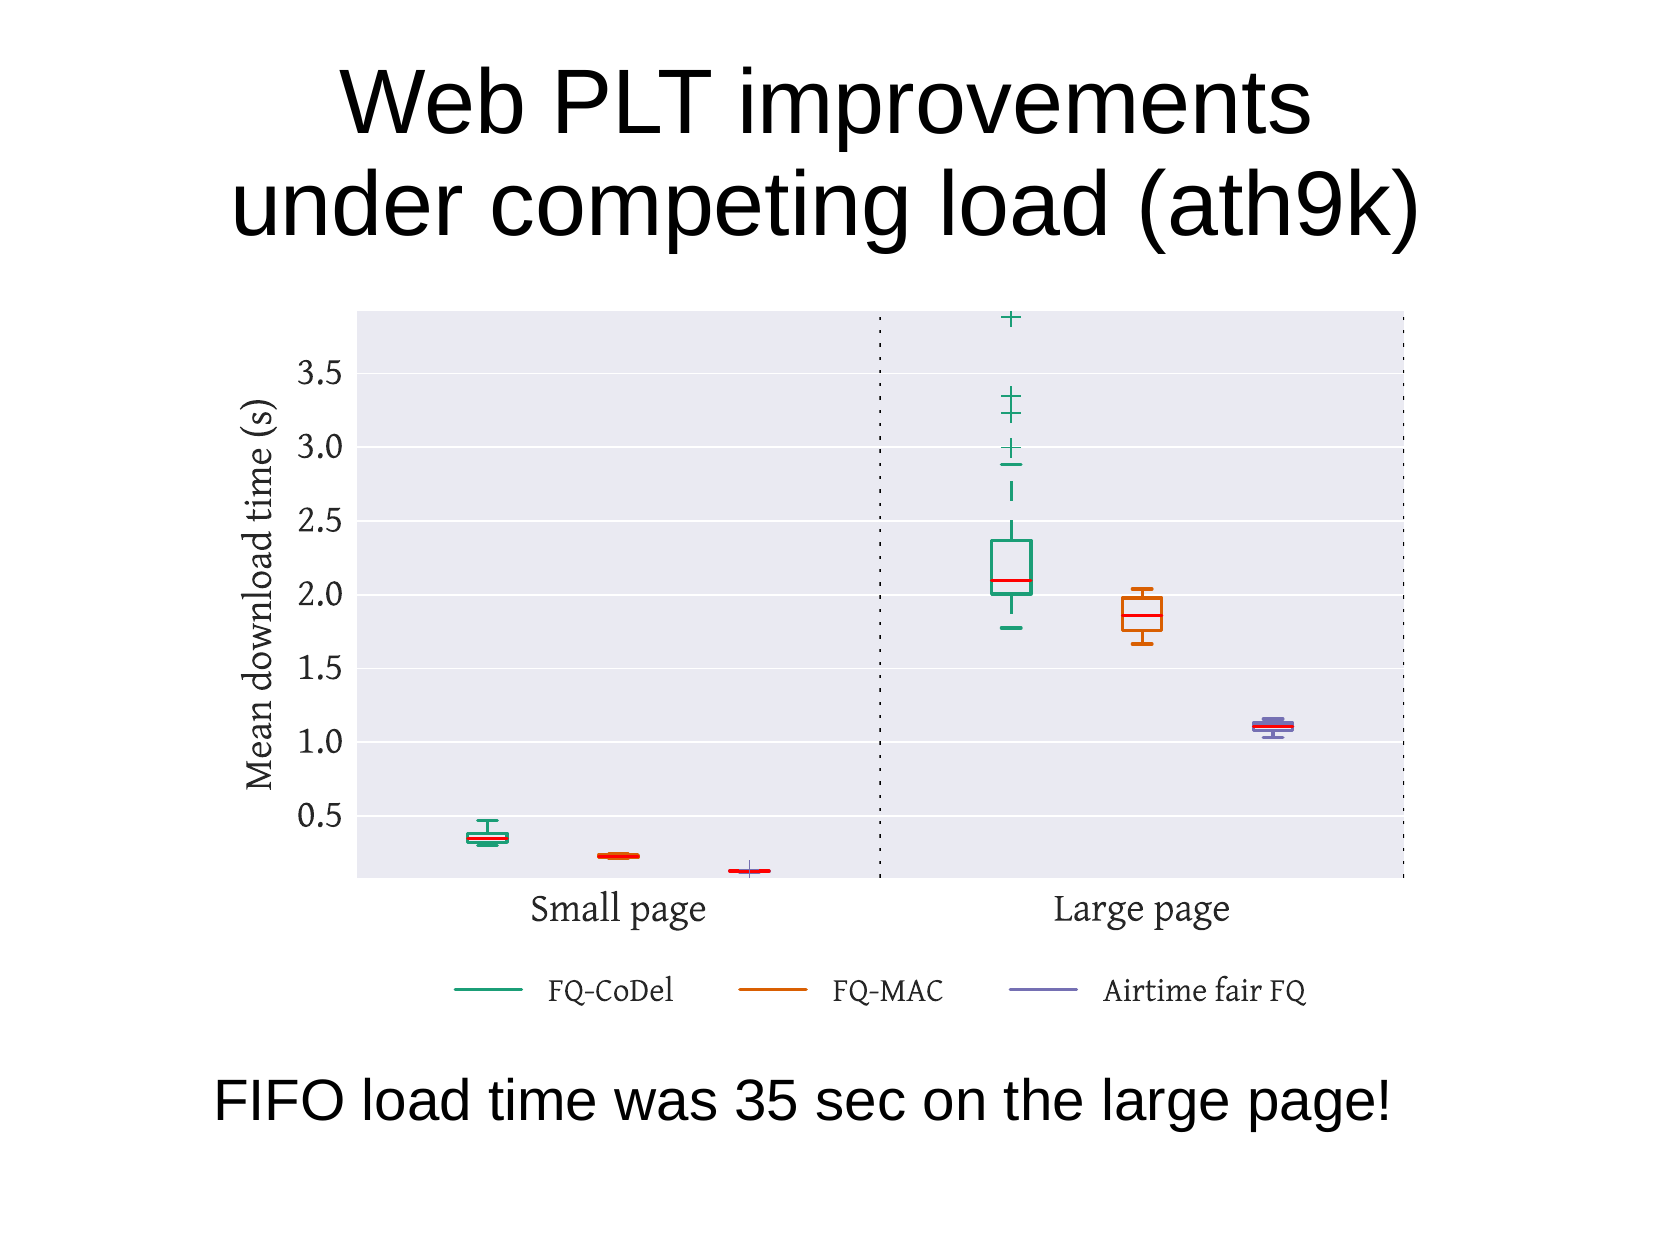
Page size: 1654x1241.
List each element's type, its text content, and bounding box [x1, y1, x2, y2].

title FIFO load time was 35 sec on the large page! [60, 996, 1549, 1204]
picture [228, 290, 1426, 1010]
title Web PLT improvements under competing load (ath9k) [82, 49, 1571, 257]
